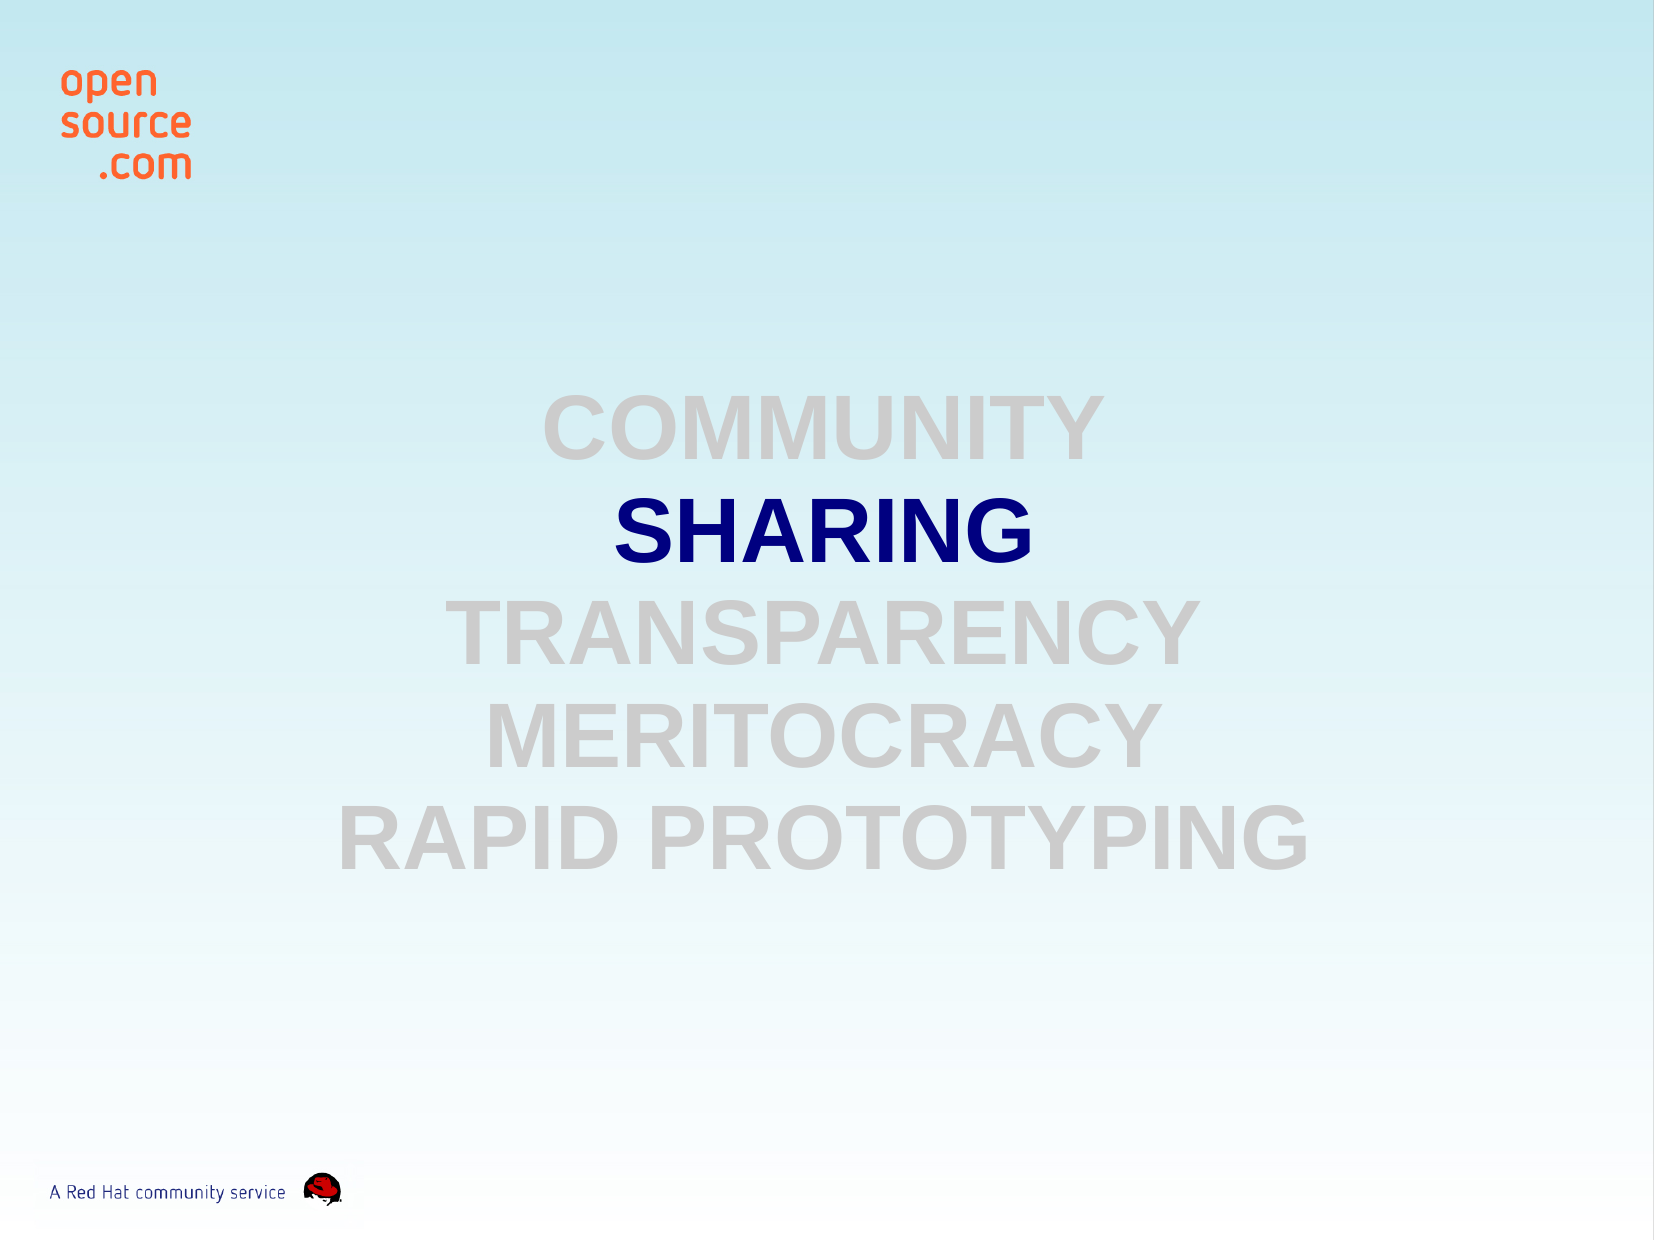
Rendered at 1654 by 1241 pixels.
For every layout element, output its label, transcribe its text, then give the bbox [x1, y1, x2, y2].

text_box COMMUNITY SHARING TRANSPARENCY MERITOCRACY RAPID PROTOTYPING [80, 103, 1569, 1163]
picture [0, 0, 1654, 1241]
